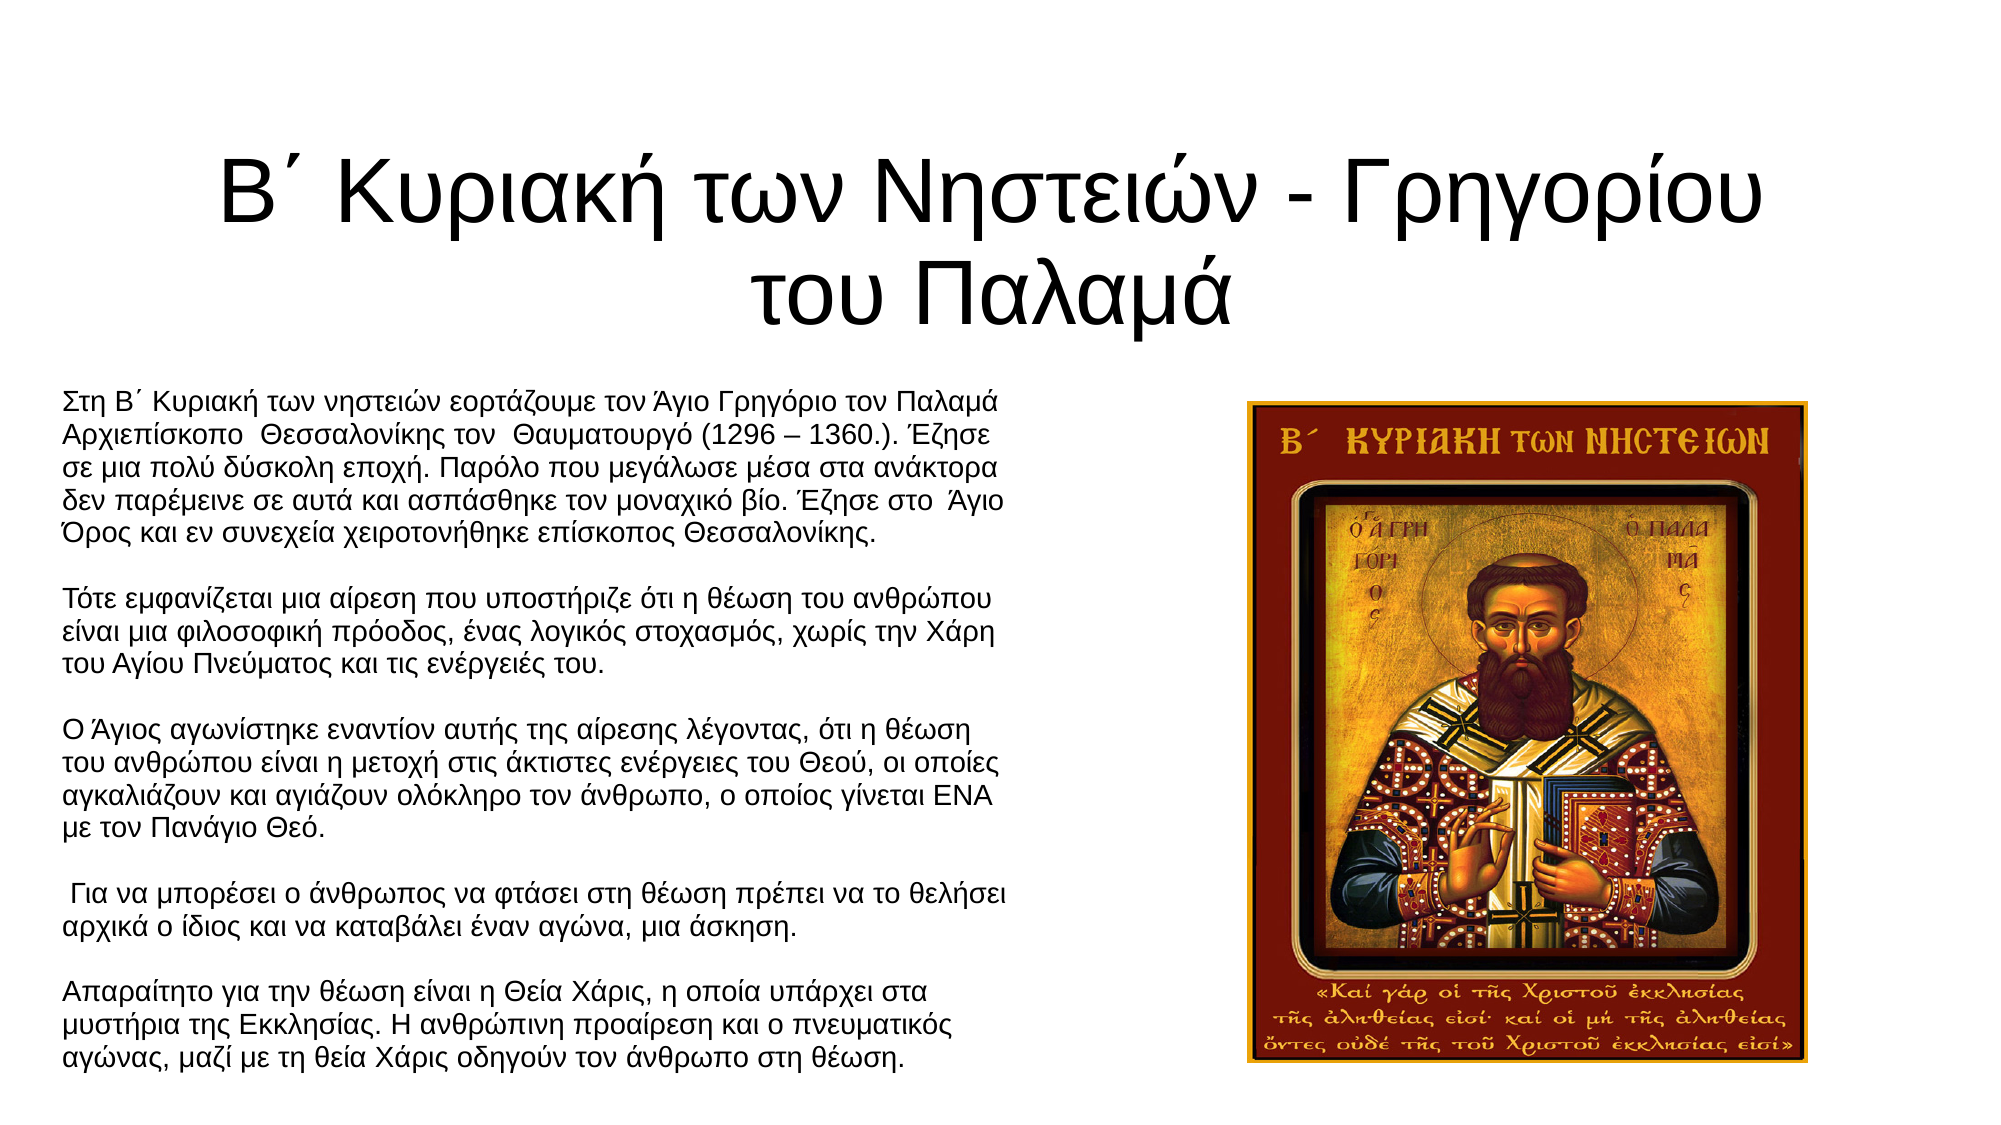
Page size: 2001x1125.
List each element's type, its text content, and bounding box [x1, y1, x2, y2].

title Β΄ Κυριακή των Νηστειών - Γρηγορίου του Παλαμά [176, 118, 1809, 366]
picture [1247, 401, 1808, 1063]
text_box Στη Β΄ Κυριακή των νηστειών εορτάζουμε τον Άγιο Γρηγόριο τον Παλαμά Αρχιεπίσκοπο Θεσσαλονίκης τον Θαυματουργό (1296 – 1360.). Έζησε σε μια πολύ δύσκολη εποχή. Παρόλο που μεγάλωσε μέσα στα ανάκτορα δεν παρέμεινε σε αυτά και ασπάσθηκε τον μοναχικό βίο. Έζησε στο Άγιο Όρος και εν συνεχεία χειροτονήθηκε επίσκοπος Θεσσαλονίκης. Τότε εμφανίζεται μια αίρεση που υποστήριζε ότι η θέωση του ανθρώπου είναι μια φιλοσοφική πρόοδος, ένας λογικός στοχασμός, χωρίς την Χάρη του Αγίου Πνεύματος και τις ενέργειές του. Ο Άγιος αγωνίστηκε εναντίον αυτής της αίρεσης λέγοντας, ότι η θέωση του ανθρώπου είναι η μετοχή στις άκτιστες ενέργειες του Θεού, οι οποίες αγκαλιάζουν και αγιάζουν ολόκληρο τον άνθρωπο, ο οποίος γίνεται ΕΝΑ με τον Πανάγιο Θεό. Για να μπορέσει ο άνθρωπος να φτάσει στη θέωση πρέπει να το θελήσει αρχικά ο ίδιος και να καταβάλει έναν αγώνα, μια άσκηση. Απαραίτητο για την θέωση είναι η Θεία Χάρις, η οποία υπάρχει στα μυστήρια της Εκκλησίας. Η ανθρώπινη προαίρεση και ο πνευματικός αγώνας, μαζί με τη θεία Χάρις οδηγούν τον άνθρωπο στη θέωση. [47, 377, 1028, 1125]
